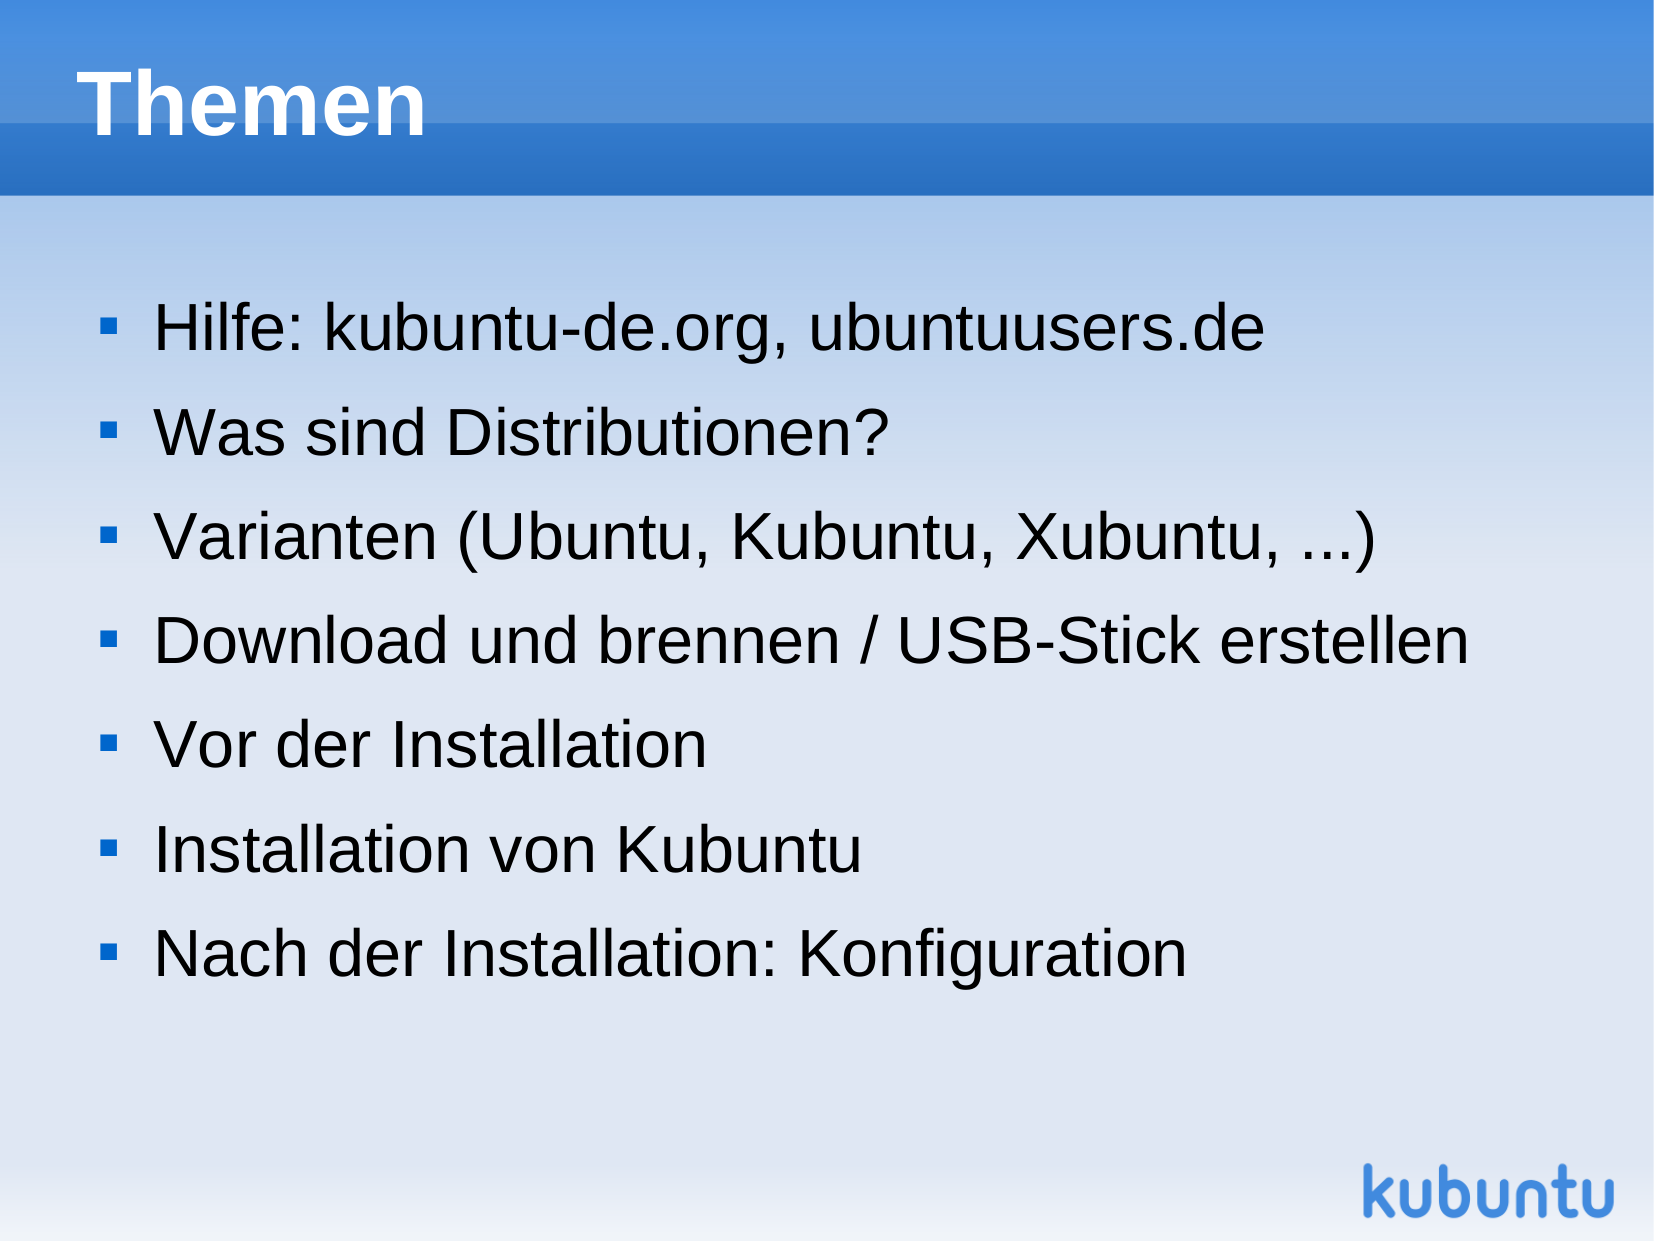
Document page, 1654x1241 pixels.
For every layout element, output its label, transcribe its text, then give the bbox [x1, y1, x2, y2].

list Hilfe: kubuntu-de.org, ubuntuusers.de Was sind Distributionen? Varianten (Ubuntu, Kubuntu, Xubuntu, ...) Download und brennen / USB-Stick erstellen Vor der Installation Installation von Kubuntu Nach der Installation: Konfiguration [82, 290, 1571, 1094]
title Themen [76, 0, 1565, 208]
picture [0, 0, 1654, 1241]
